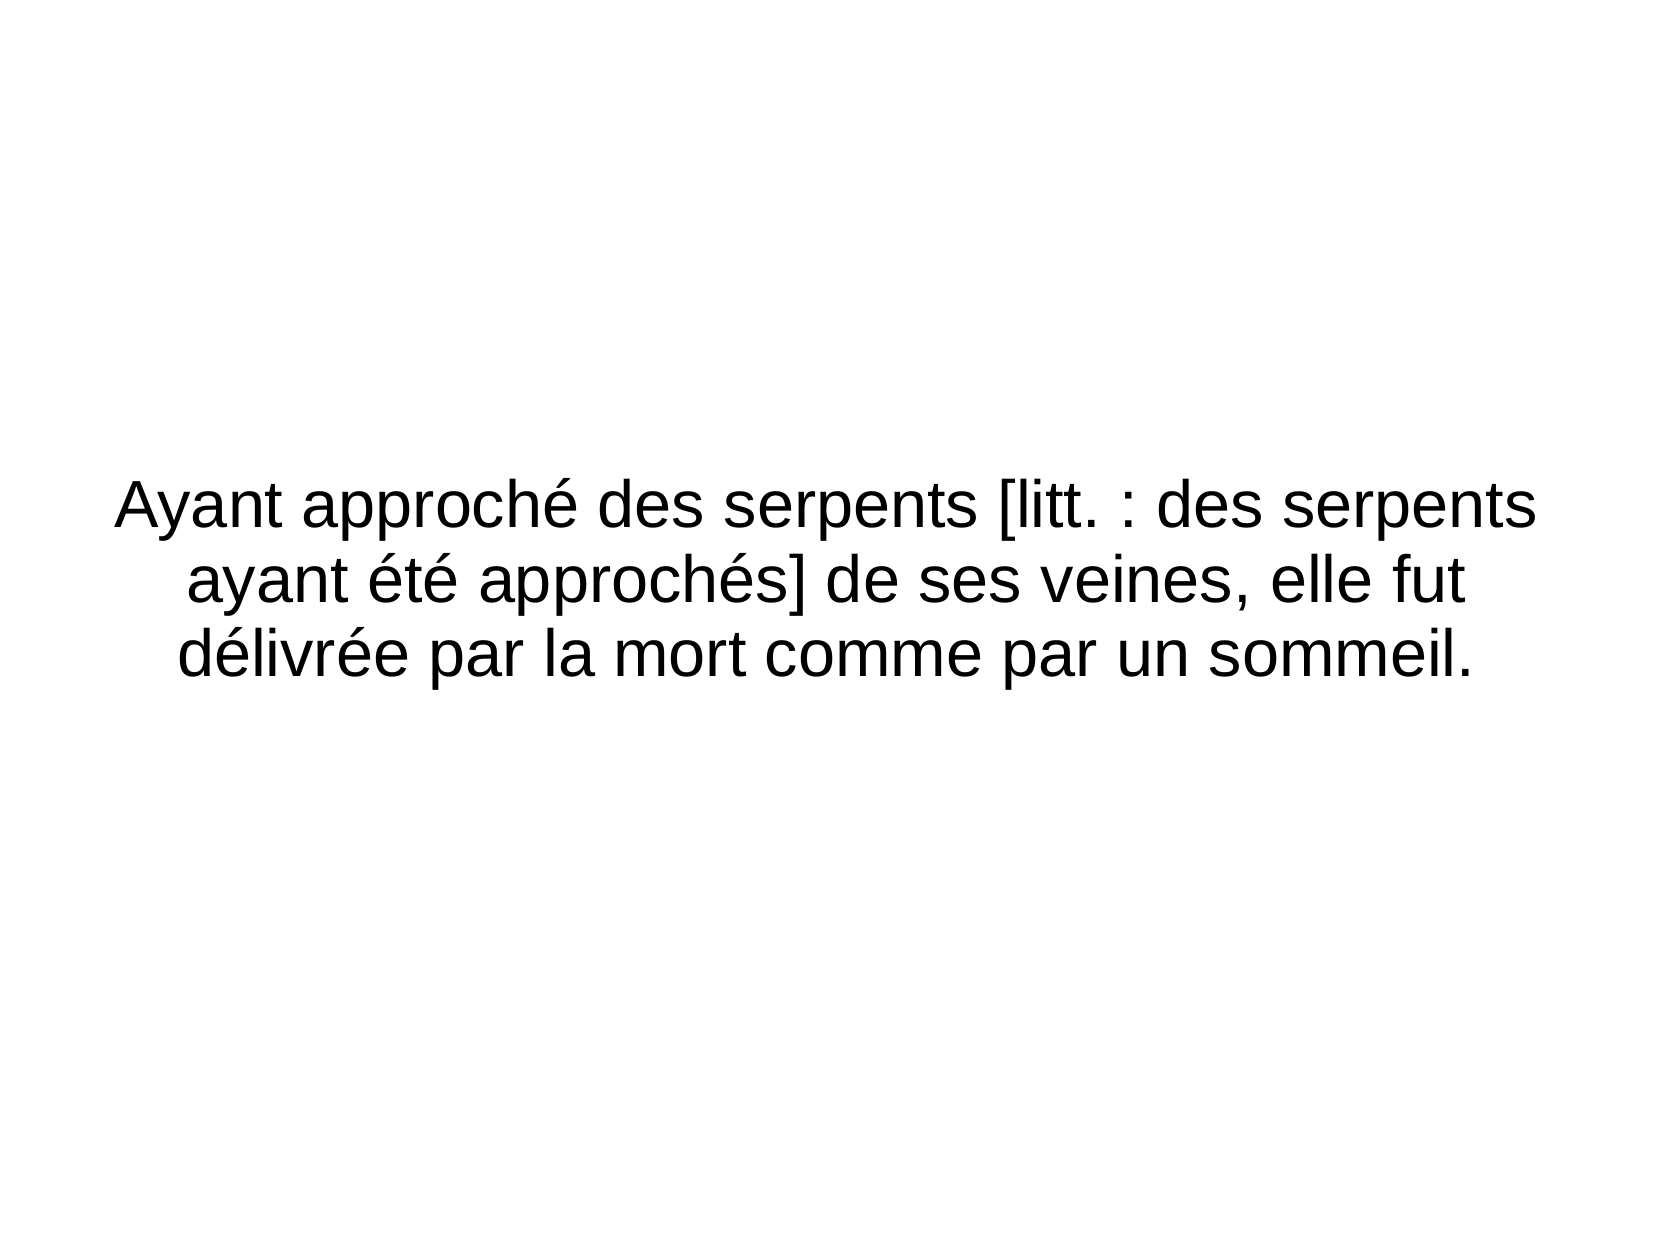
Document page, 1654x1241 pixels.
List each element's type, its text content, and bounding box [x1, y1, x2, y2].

subtitle Ayant approché des serpents [litt. : des serpents ayant été approchés] de ses veines, elle fut délivrée par la mort comme par un sommeil. [82, 49, 1571, 1109]
